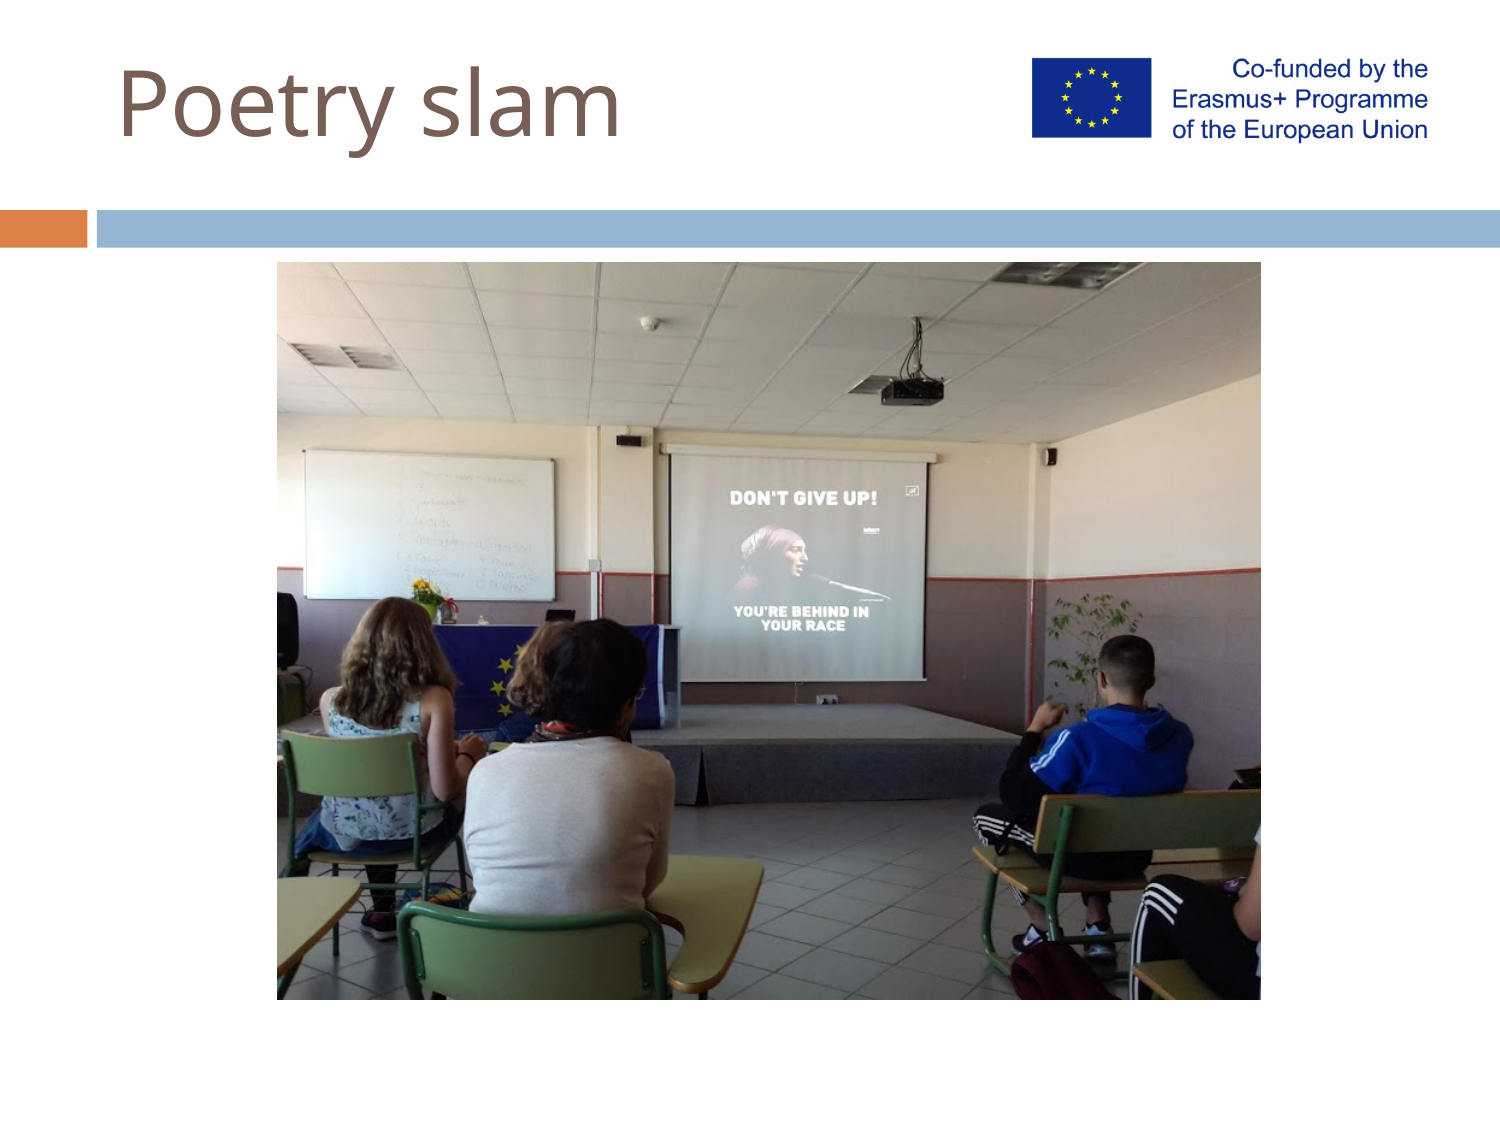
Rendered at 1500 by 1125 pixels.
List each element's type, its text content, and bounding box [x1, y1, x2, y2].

picture [1007, 35, 1448, 161]
picture [277, 262, 1261, 1000]
title Poetry slam [100, 37, 1438, 200]
